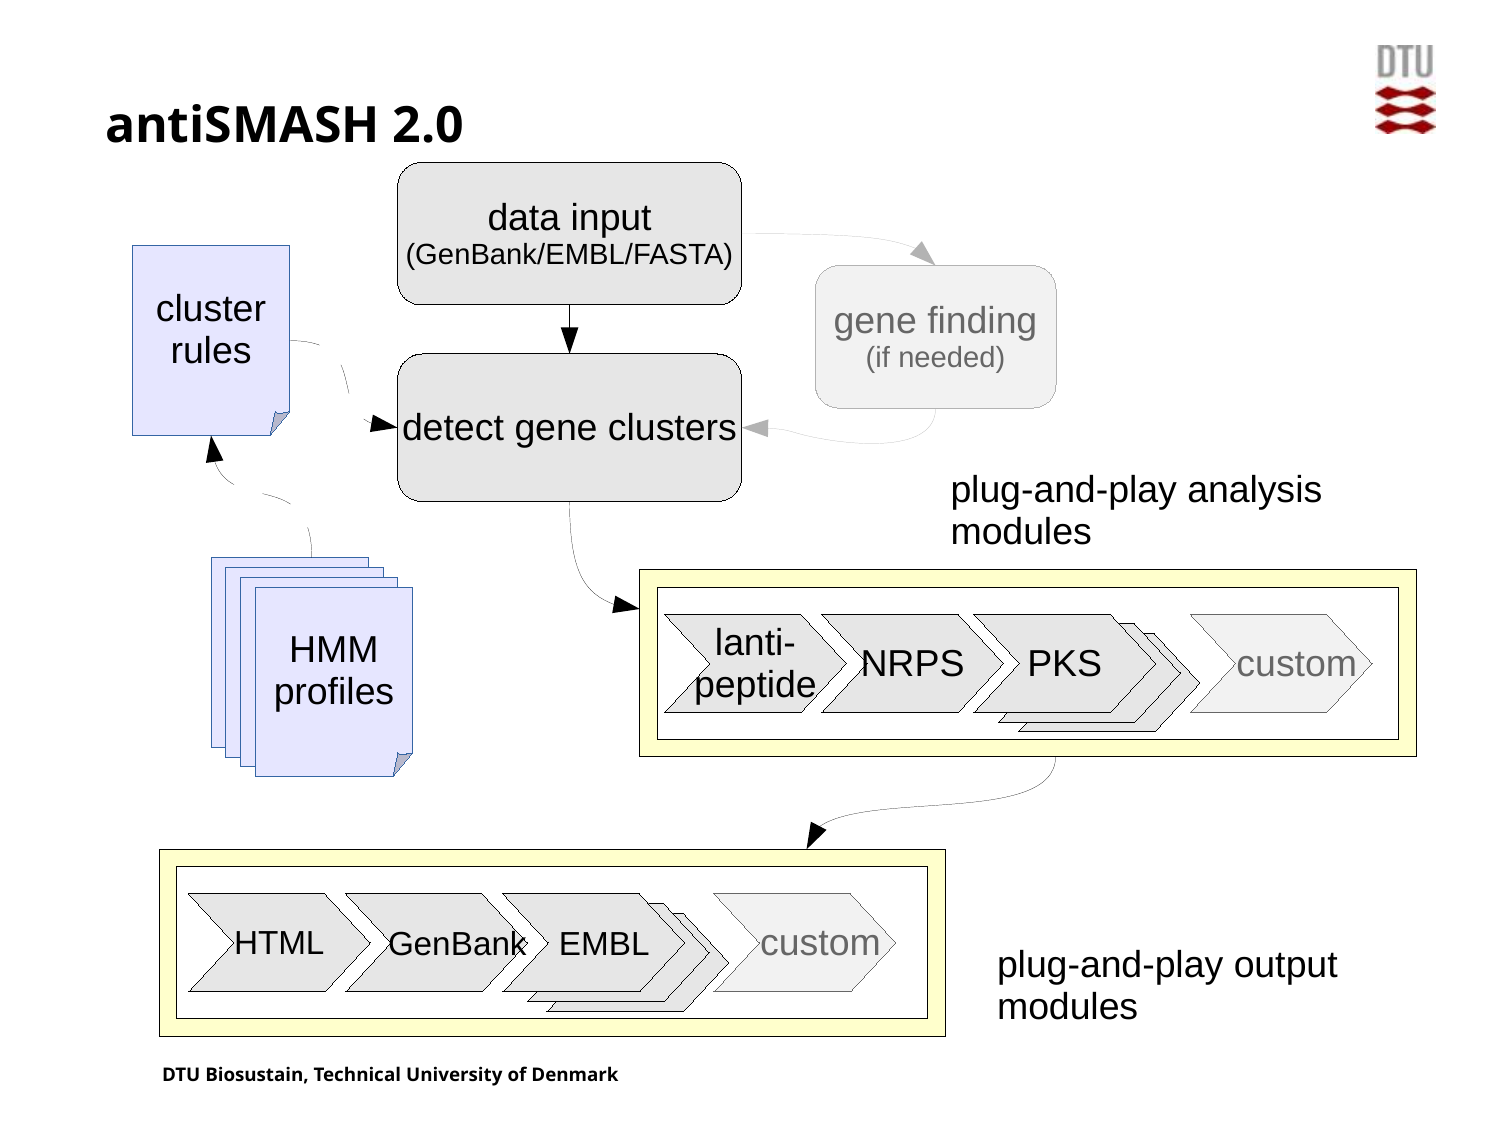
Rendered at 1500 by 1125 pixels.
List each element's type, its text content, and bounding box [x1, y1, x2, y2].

text_box lanti- peptide [664, 614, 847, 713]
picture [1380, 45, 1436, 134]
text_box plug-and-play analysis modules [935, 461, 1472, 561]
text_box PKS [973, 614, 1156, 713]
text_box gene finding (if needed) [815, 265, 1057, 409]
text_box [159, 849, 946, 1037]
text_box plug-and-play output modules [982, 936, 1454, 1036]
text_box detect gene clusters [397, 353, 742, 502]
text_box HTML [188, 893, 371, 992]
text_box EMBL [502, 893, 685, 992]
text_box GenBank [345, 893, 523, 992]
text_box HMM profiles [255, 587, 413, 777]
text_box data input (GenBank/EMBL/FASTA) [397, 162, 742, 305]
text_box HMM profiles [240, 577, 398, 767]
text_box cluster rules [132, 245, 290, 436]
title antiSMASH 2.0 [105, 28, 1380, 217]
text_box HMM profiles [211, 557, 369, 748]
text_box HMM profiles [225, 567, 384, 758]
text_box custom [713, 893, 896, 992]
text_box custom [1190, 614, 1373, 713]
text_box NRPS [821, 614, 1004, 713]
text_box [639, 569, 1417, 757]
